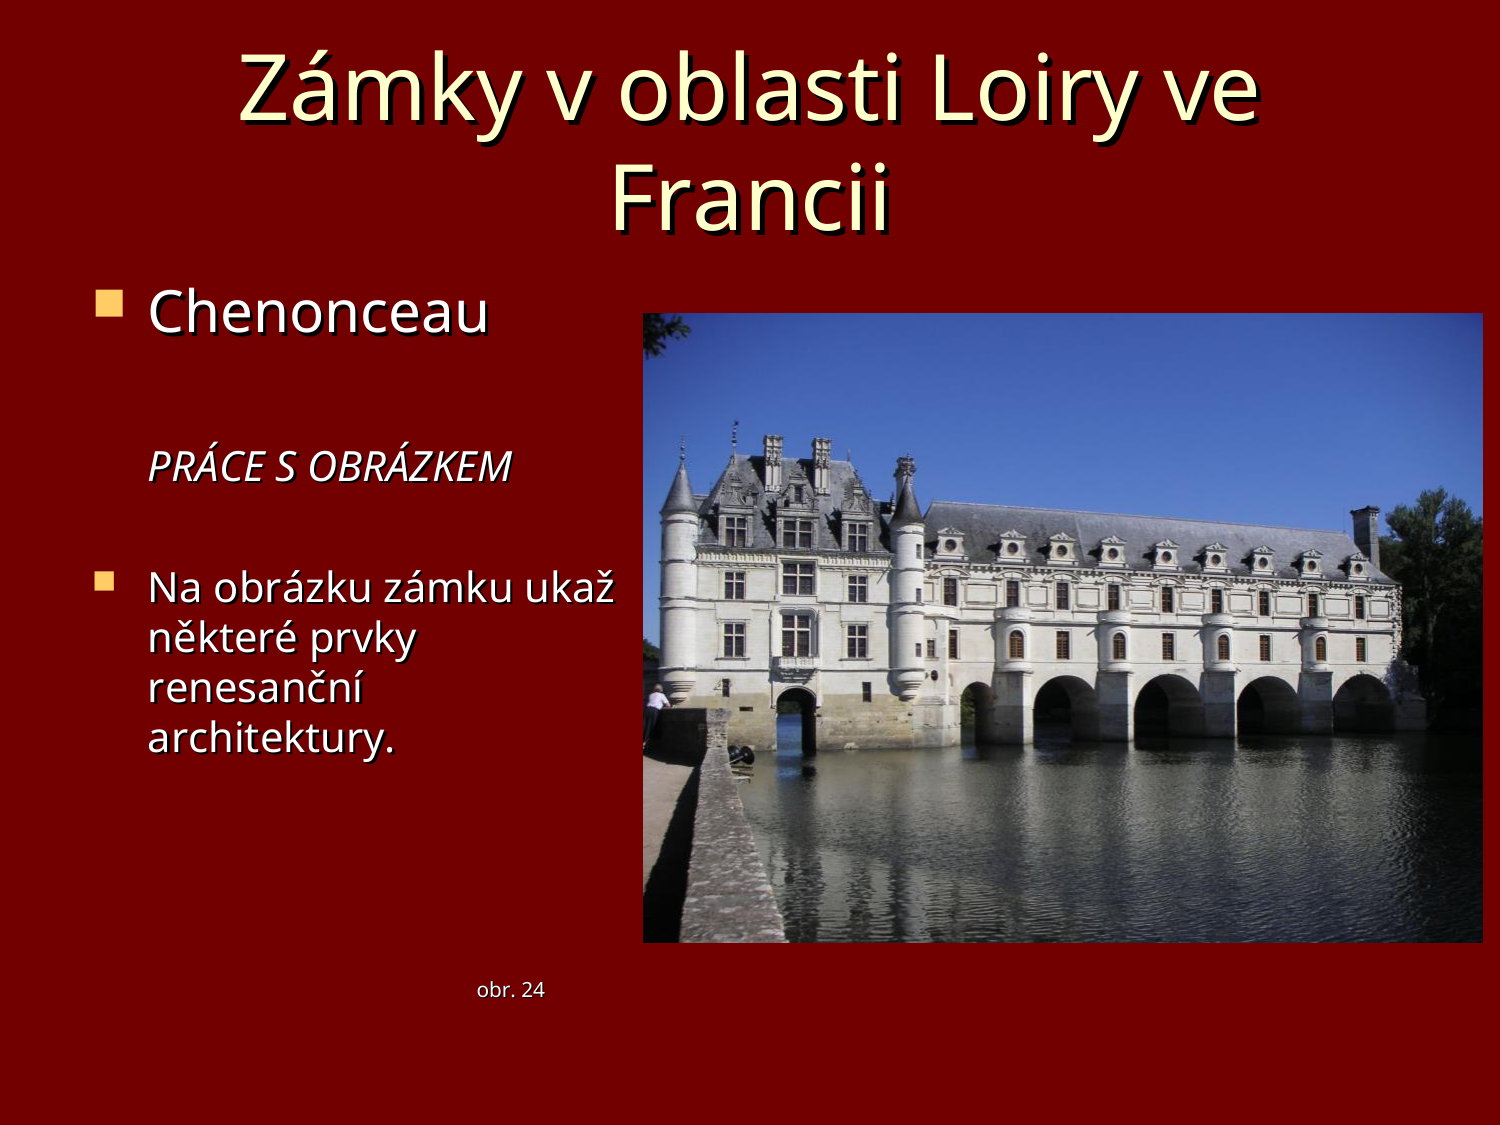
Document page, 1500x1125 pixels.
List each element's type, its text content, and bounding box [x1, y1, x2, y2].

list Chenonceau PRÁCE S OBRÁZKEM Na obrázku zámku ukaž některé prvky renesanční architektury. obr. 24 [76, 267, 632, 1005]
text_box [643, 313, 1483, 943]
title Zámky v oblasti Loiry ve Francii [75, 45, 1426, 233]
